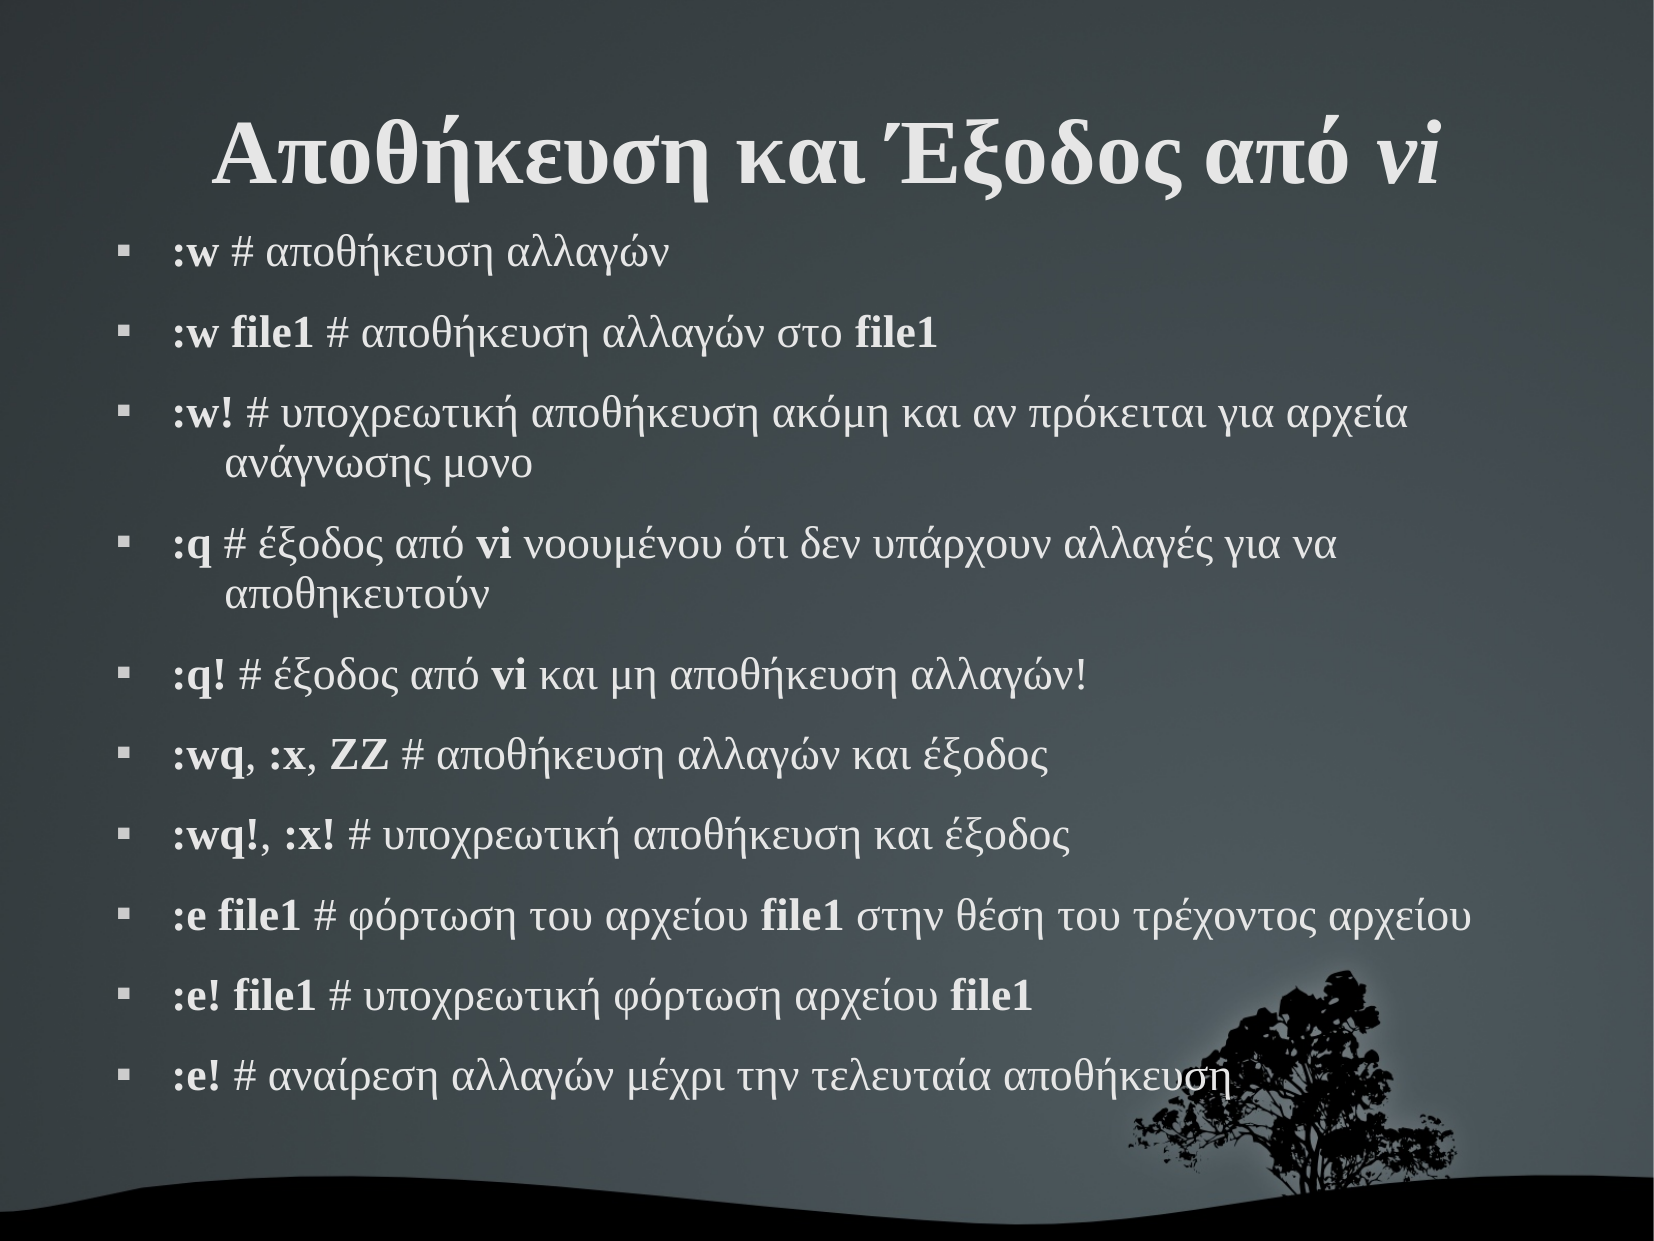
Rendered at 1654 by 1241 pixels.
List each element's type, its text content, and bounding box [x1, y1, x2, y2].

picture [0, 0, 1654, 1241]
list :w # αποθήκευση αλλαγών :w file1 # αποθήκευση αλλαγών στο file1 :w! # υποχρεωτική αποθήκευση ακόμη και αν πρόκειται για αρχεία ανάγνωσης μονο :q # έξοδος από vi νοουμένου ότι δεν υπάρχουν αλλαγές για να αποθηκευτούν :q! # έξοδος από vi και μη αποθήκευση αλλαγών! :wq, :x, ZZ # αποθήκευση αλλαγών και έξοδος :wq!, :x! # υποχρεωτική αποθήκευση και έξοδος :e file1 # φόρτωση του αρχείου file1 στην θέση του τρέχοντος αρχείου :e! file1 # υποχρεωτική φόρτωση αρχείου file1 :e! # αναίρεση αλλαγών μέχρι την τελευταία αποθήκευση [82, 226, 1571, 1205]
title Αποθήκευση και Έξοδος από vi [82, 49, 1571, 226]
